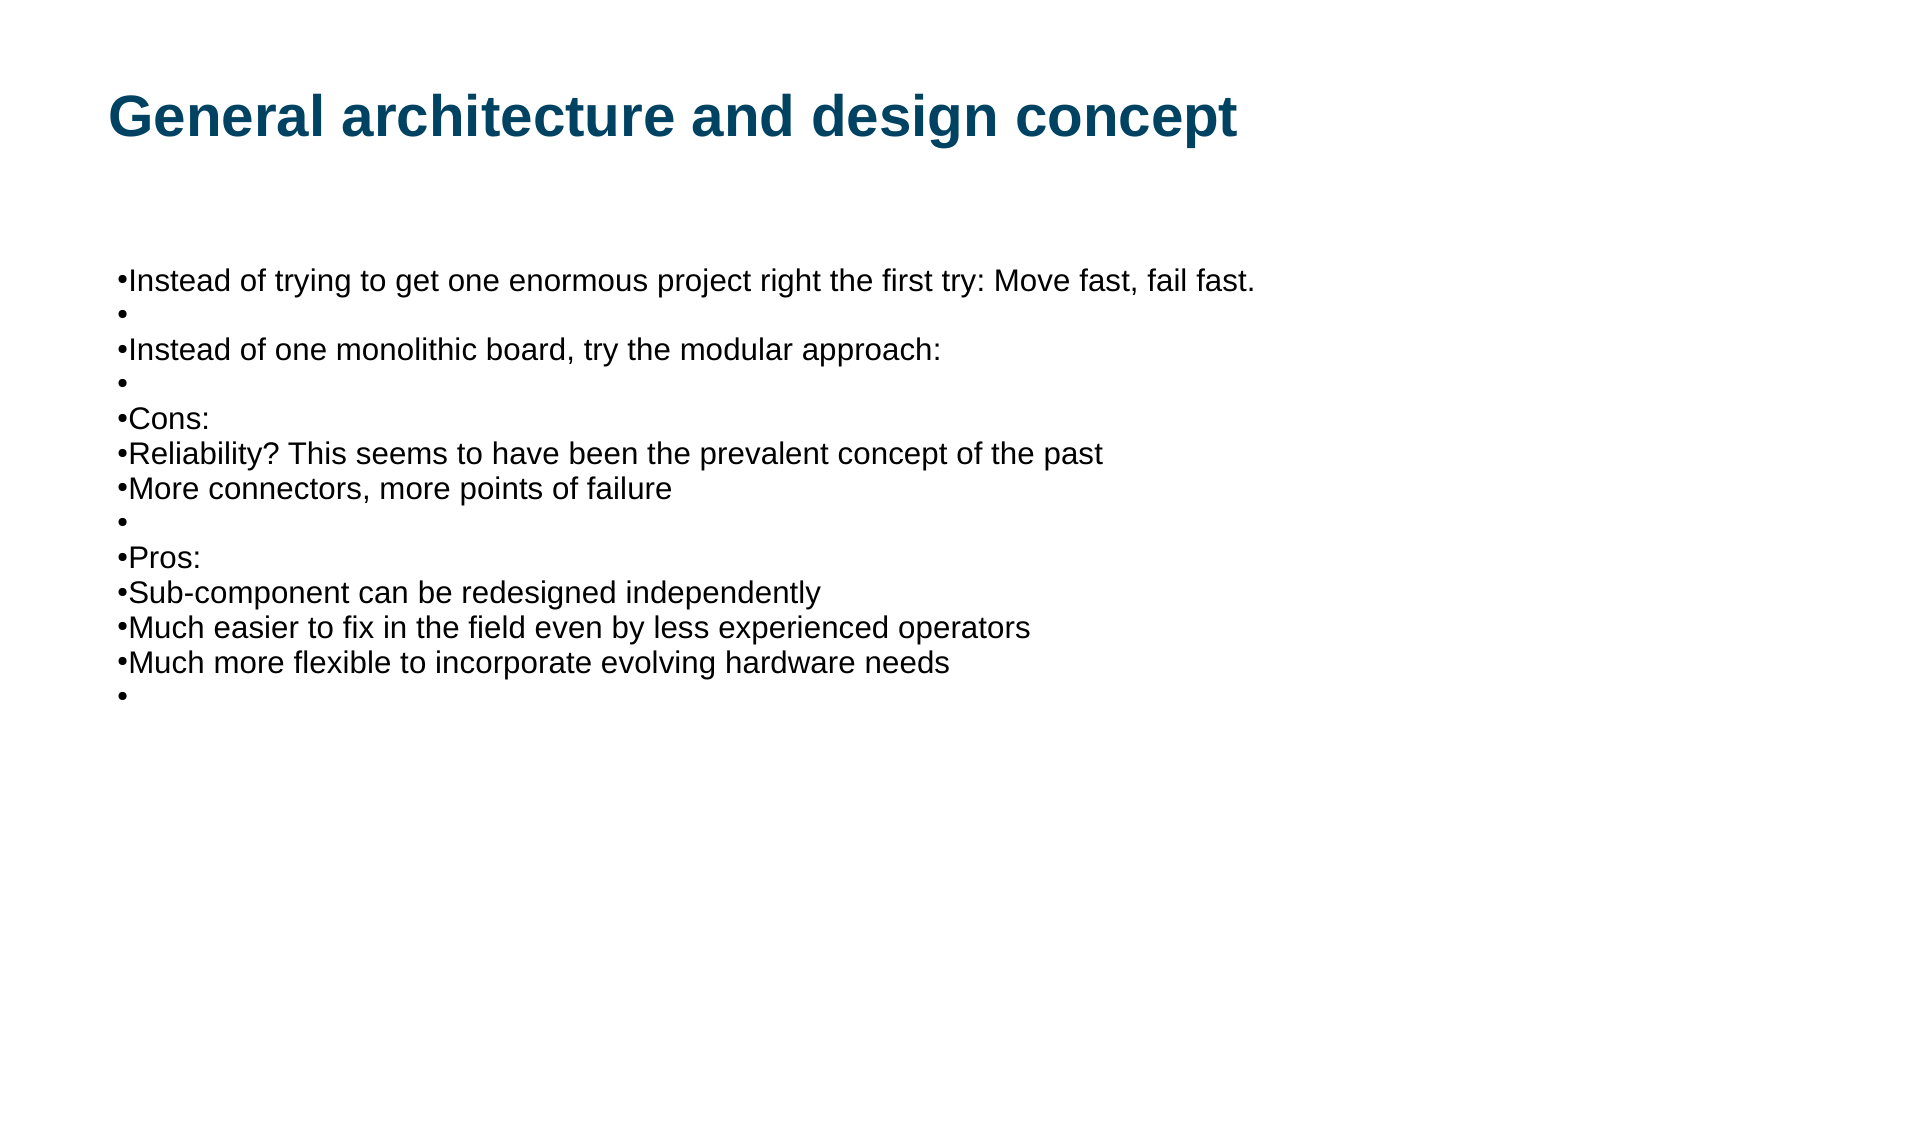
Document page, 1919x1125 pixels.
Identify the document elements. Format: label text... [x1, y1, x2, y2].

text_box Instead of trying to get one enormous project right the first try: Move fast, fail fast. Instead of one monolithic board, try the modular approach: Cons: Reliability? This seems to have been the prevalent concept of the past More connectors, more points of failure Pros: Sub-component can be redesigned independently Much easier to fix in the field even by less experienced operators Much more flexible to incorporate evolving hardware needs [102, 220, 1298, 722]
title General architecture and design concept [93, 59, 1820, 177]
